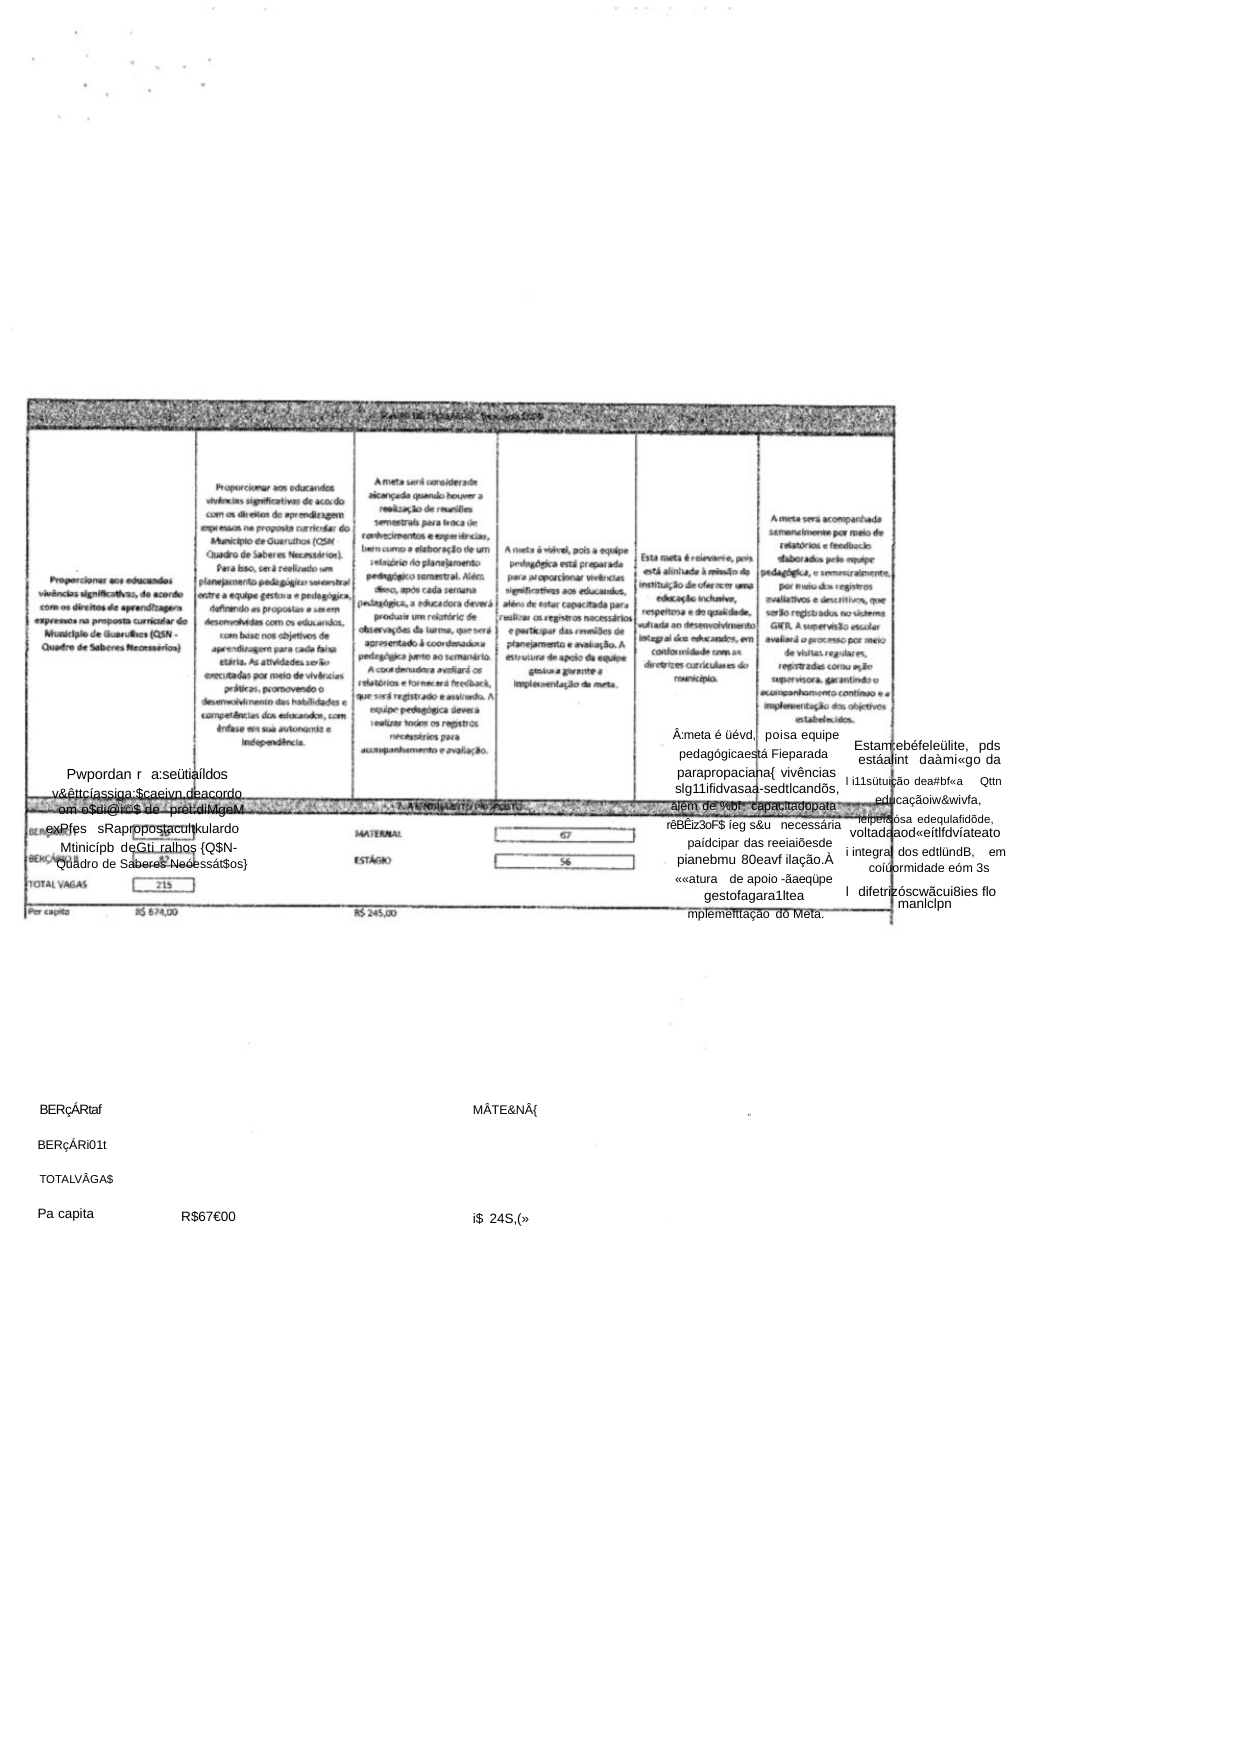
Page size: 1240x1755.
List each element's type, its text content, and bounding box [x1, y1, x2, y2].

text_box BERçÁRtaf BERçÁRi01t TOTALVÂGA$ [37, 1102, 140, 1186]
text_box MÂTE&NÂ{ i$ 24S,(» [472, 1103, 563, 1226]
text_box Estam:ebéfeleülite, pds estáalint daàmi«go da [854, 737, 1029, 768]
text_box $7 [747, 1113, 777, 1118]
text_box difetrizóscwãcui8ies flo manlclpn [858, 883, 1023, 912]
text_box Â:meta é üévd, poisa equipe pedagógicaestá Fieparada parapropaciana{ vivências slg11ifidvasaa-sedtlcandõs, além de %bf capacitadopata rêBÊiz3oF$ íeg s&u necessária paídcipar das reeiaiõesde pianebmu 80eavf ilação.À ««atura de apoio -ãaeqüpe gestofagara1ltea [666, 728, 868, 903]
text_box R$67€00 [181, 1208, 262, 1224]
text_box ieipeí&ósa edequlafidõde, voltadaaod«eítlfdvíateato [849, 812, 1030, 840]
text_box [0, 0, 1240, 1755]
text_box mplemefttação dõ Meta. [687, 907, 848, 922]
text_box Pwpordan r a:seütiaíldos v&êttcíassiga:$caeivn,deacordo om o$di@i©$ de pret:diMgeM exPfes sRapropostacultkulardo Mtinicípb deGti ralhos {Q$N- Quadro de Saberes Neóessát$os} [45, 765, 271, 872]
text_box Pa capita [37, 1206, 120, 1222]
text_box l i11sütuição dea#bf«a Qttn educaçãoiw&wivfa, [845, 774, 1026, 807]
text_box l [845, 883, 858, 899]
text_box i integral dos edtlündB, em coíúormidade eóm 3s [845, 844, 1030, 876]
